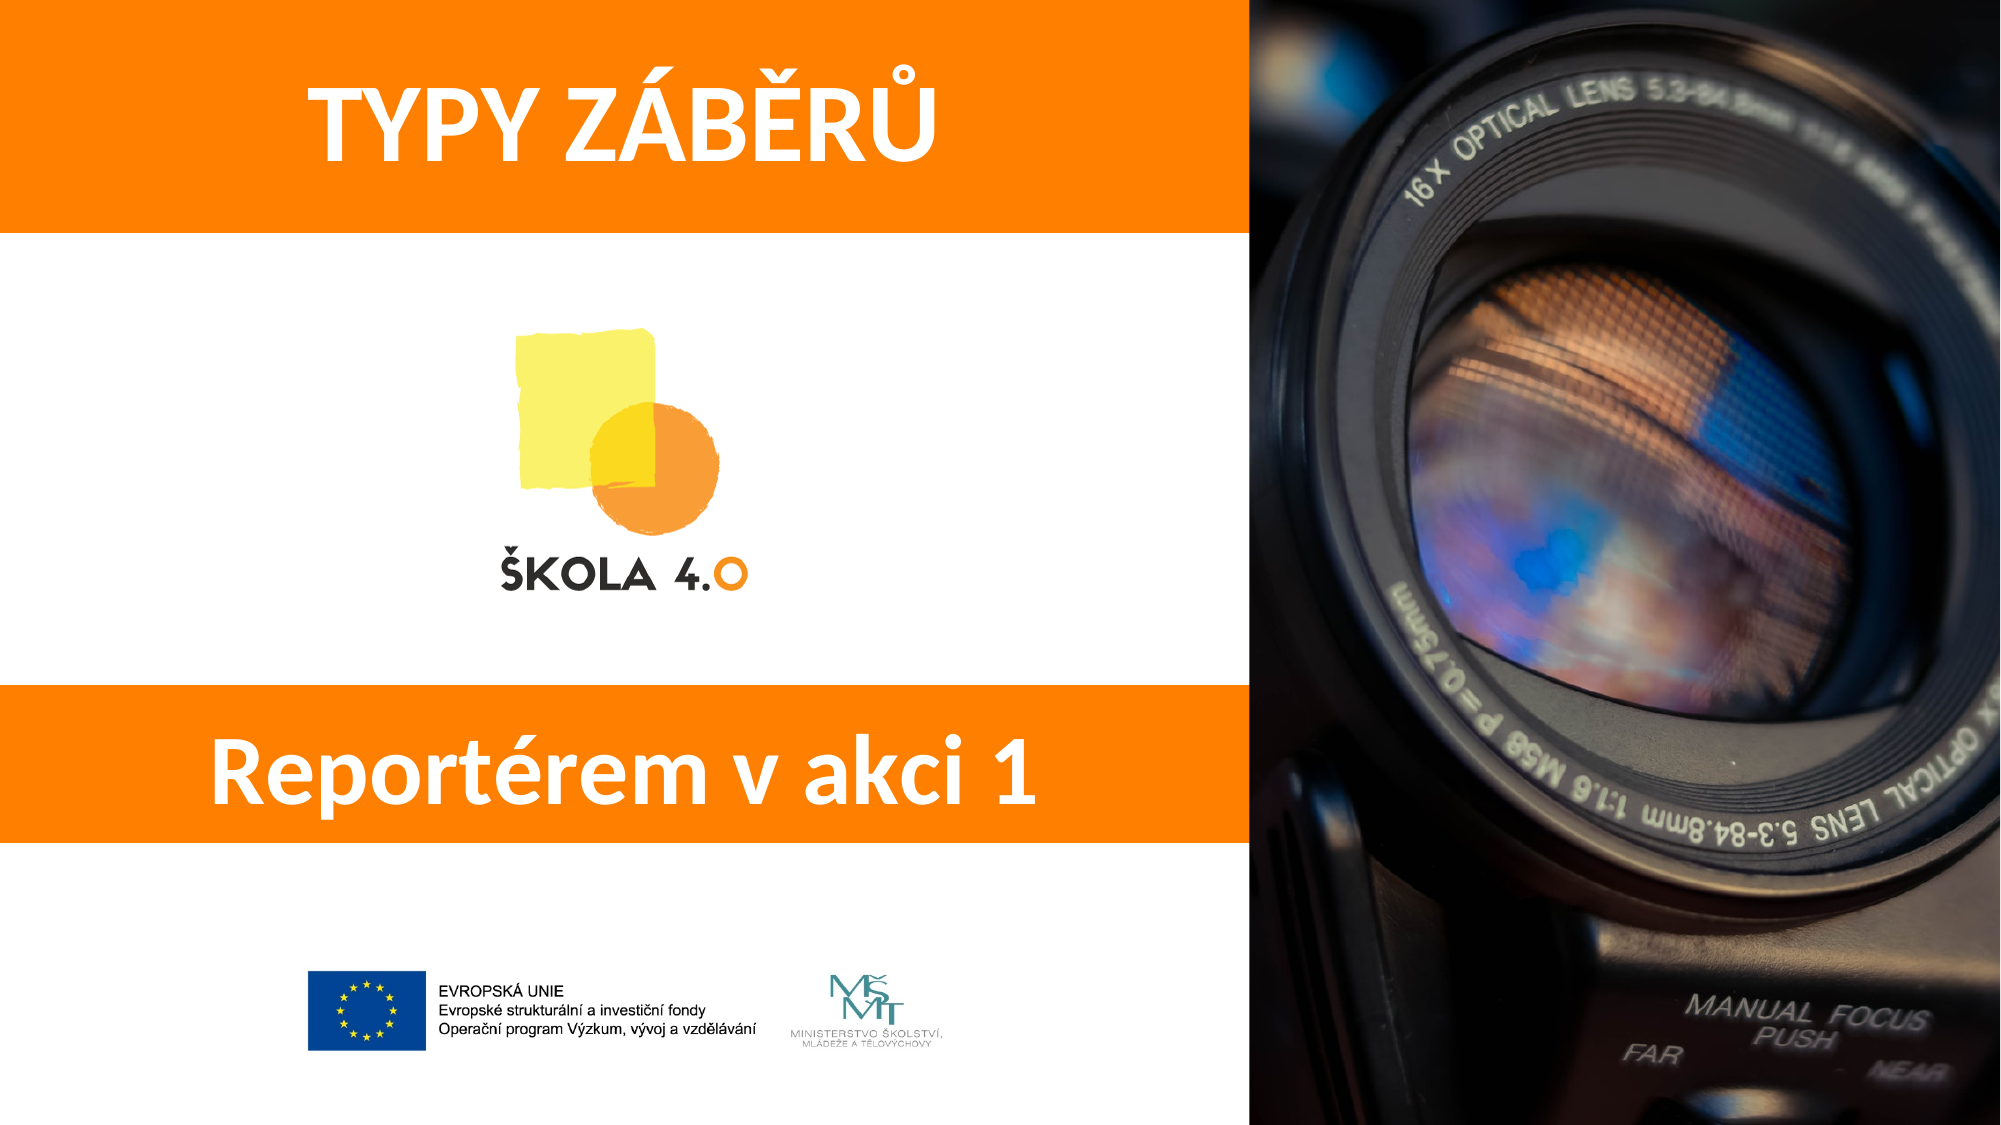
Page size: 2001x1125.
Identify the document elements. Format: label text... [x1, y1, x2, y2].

text_box TYPY ZÁBĚRŮ [0, 0, 1249, 233]
picture [268, 931, 981, 1091]
picture [427, 264, 822, 655]
picture [1249, 0, 2000, 1125]
text_box Reportérem v akci 1 [0, 685, 1249, 843]
